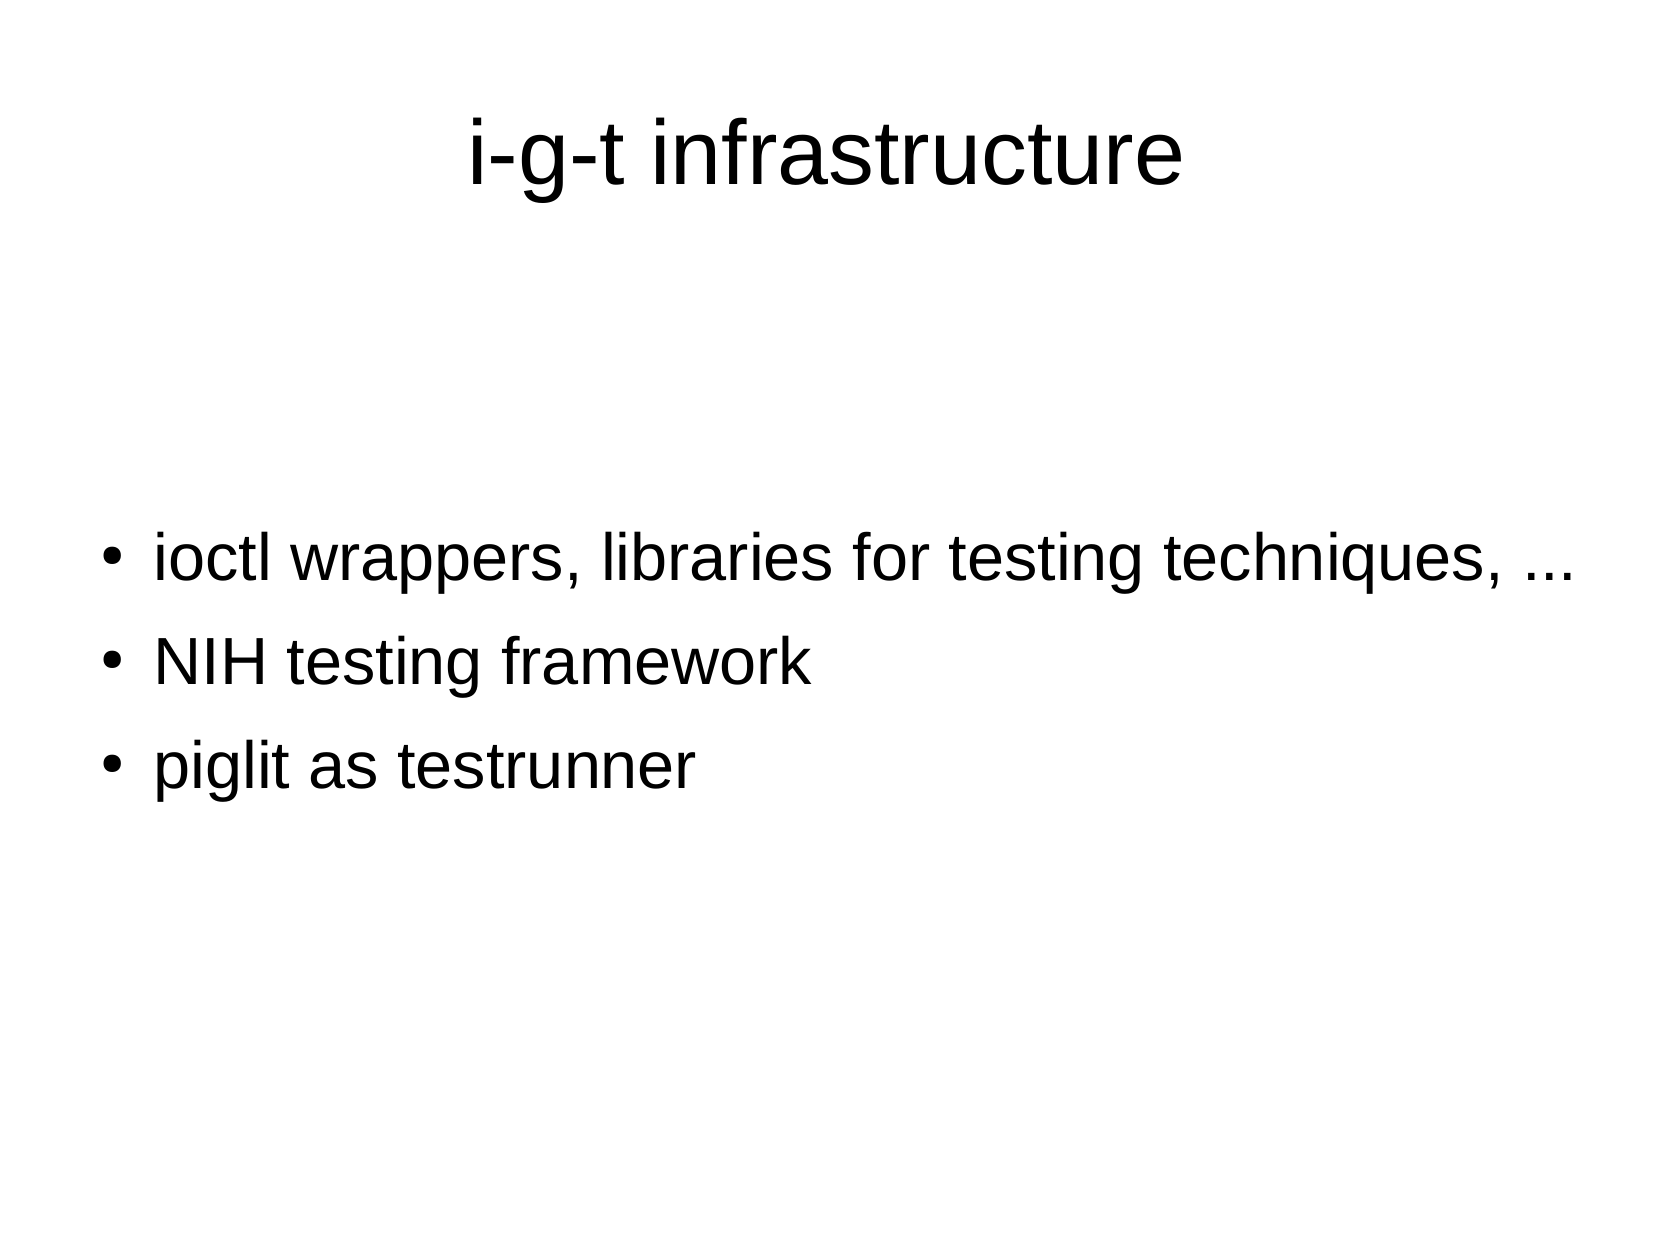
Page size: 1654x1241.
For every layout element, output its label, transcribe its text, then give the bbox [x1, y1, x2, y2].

title i-g-t infrastructure [82, 49, 1571, 257]
list ioctl wrappers, libraries for testing techniques, ... NIH testing framework piglit as testrunner [82, 519, 1607, 1109]
